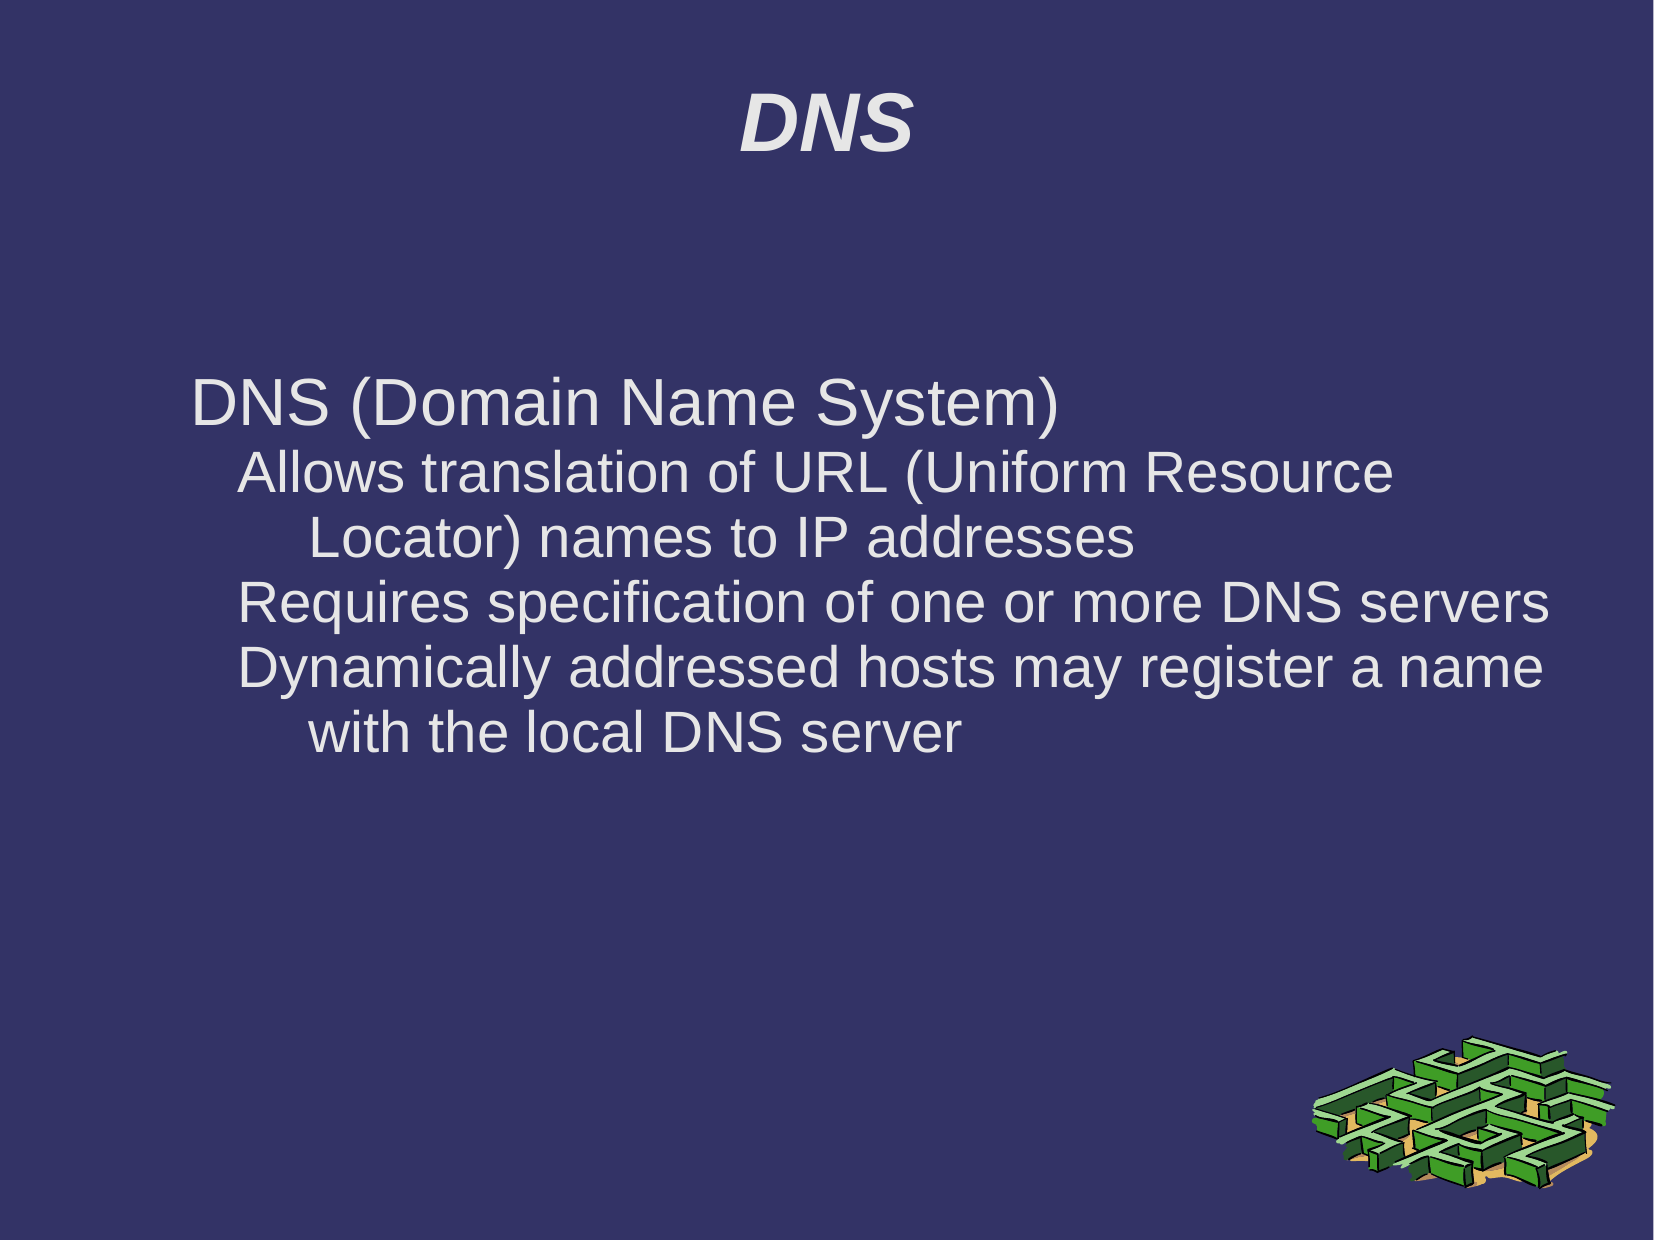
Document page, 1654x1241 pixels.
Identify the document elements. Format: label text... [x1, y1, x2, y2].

title DNS [121, 19, 1534, 227]
list DNS (Domain Name System) Allows translation of URL (Uniform Resource Locator) names to IP addresses Requires specification of one or more DNS servers Dynamically addressed hosts may register a name with the local DNS server [178, 364, 1570, 1147]
